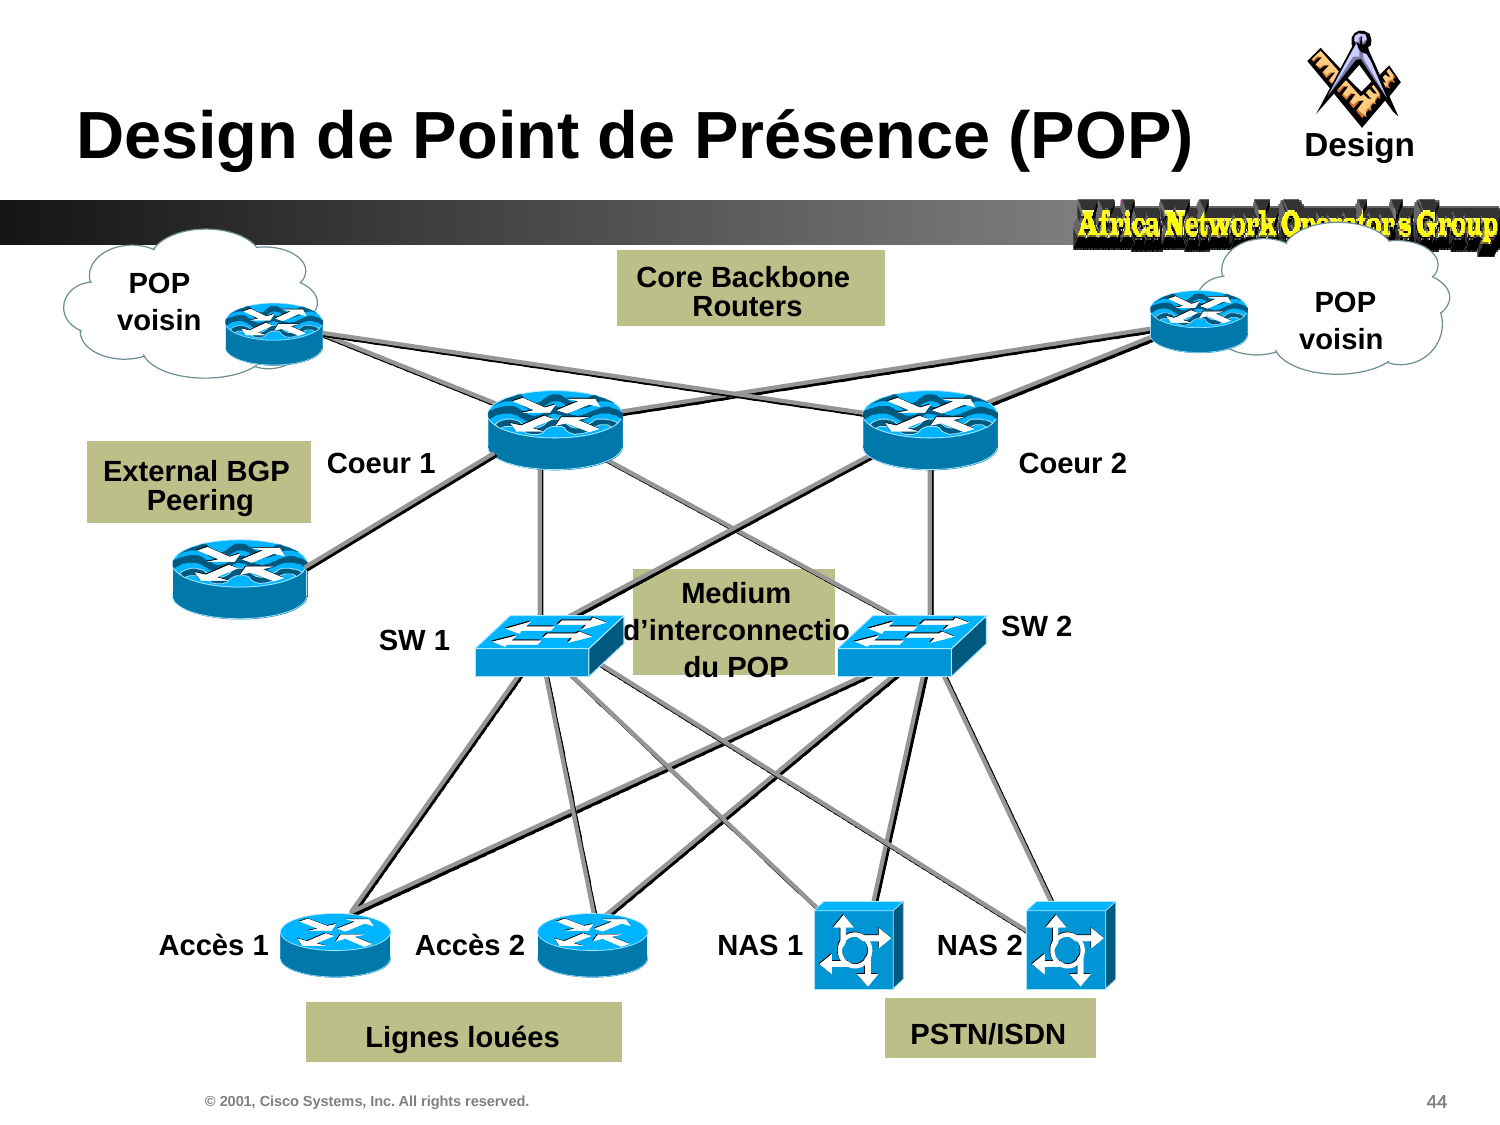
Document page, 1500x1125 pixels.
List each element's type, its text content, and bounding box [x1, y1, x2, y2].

text_box Lignes louées [365, 1019, 560, 1053]
picture [537, 913, 584, 929]
picture [559, 399, 598, 412]
picture [1200, 312, 1229, 323]
picture [812, 900, 906, 992]
text_box Core Backbone Routers [636, 260, 851, 323]
picture [62, 227, 323, 380]
text_box [633, 569, 651, 576]
picture [338, 935, 369, 948]
picture [512, 416, 550, 432]
picture [890, 398, 929, 412]
picture [278, 310, 305, 320]
picture [907, 632, 952, 642]
picture [1307, 29, 1402, 118]
picture [921, 618, 966, 628]
picture [487, 390, 623, 413]
picture [887, 416, 925, 432]
picture [197, 566, 235, 580]
picture [601, 913, 648, 936]
picture [559, 618, 604, 628]
picture [595, 935, 626, 947]
picture [275, 325, 303, 335]
picture [544, 632, 589, 642]
picture [515, 398, 554, 412]
title Design de Point de Présence (POP) [62, 41, 1313, 180]
text_box POP voisin [1299, 255, 1384, 355]
text_box Medium d’interconnectio du POP [623, 576, 850, 683]
text_box [885, 998, 1096, 1058]
picture [1025, 900, 1118, 992]
picture [300, 934, 331, 945]
picture [1171, 297, 1197, 307]
text_box Accès 2 [415, 928, 525, 962]
picture [302, 919, 334, 930]
picture [1168, 311, 1194, 322]
picture [1202, 297, 1229, 308]
text_box Coeur 1 [327, 445, 436, 479]
text_box PSTN/ISDN [910, 1016, 1066, 1050]
picture [870, 623, 915, 633]
picture [837, 615, 988, 678]
picture [857, 636, 902, 645]
text_box NAS 1 [717, 928, 803, 962]
picture [557, 934, 588, 945]
picture [1070, 180, 1500, 376]
picture [280, 960, 391, 978]
picture [862, 390, 998, 412]
text_box External BGP Peering [103, 453, 298, 517]
text_box SW 1 [379, 622, 450, 656]
picture [557, 418, 596, 432]
text_box Accès 1 [159, 928, 269, 962]
picture [280, 913, 327, 929]
picture [837, 615, 953, 649]
picture [934, 449, 998, 471]
text_box POP voisin [104, 266, 215, 337]
text_box [815, 569, 835, 576]
text_box [658, 569, 813, 576]
text_box SW 2 [1001, 609, 1073, 643]
text_box [306, 1002, 622, 1062]
picture [508, 622, 553, 633]
text_box NAS 2 [937, 928, 1023, 962]
picture [244, 548, 283, 562]
picture [474, 615, 625, 678]
picture [559, 919, 591, 930]
picture [172, 539, 308, 561]
picture [172, 598, 308, 620]
picture [245, 310, 272, 320]
picture [862, 449, 931, 471]
text_box [617, 250, 885, 326]
picture [241, 567, 281, 581]
picture [339, 920, 371, 931]
picture [537, 960, 648, 978]
picture [934, 399, 973, 412]
picture [494, 637, 539, 646]
picture [487, 449, 623, 471]
text_box Design [1292, 118, 1428, 170]
text_box Coeur 2 [1018, 445, 1127, 479]
picture [200, 548, 239, 561]
text_box [87, 441, 311, 523]
picture [596, 920, 628, 931]
picture [344, 913, 391, 935]
picture [242, 324, 271, 338]
picture [932, 418, 971, 432]
